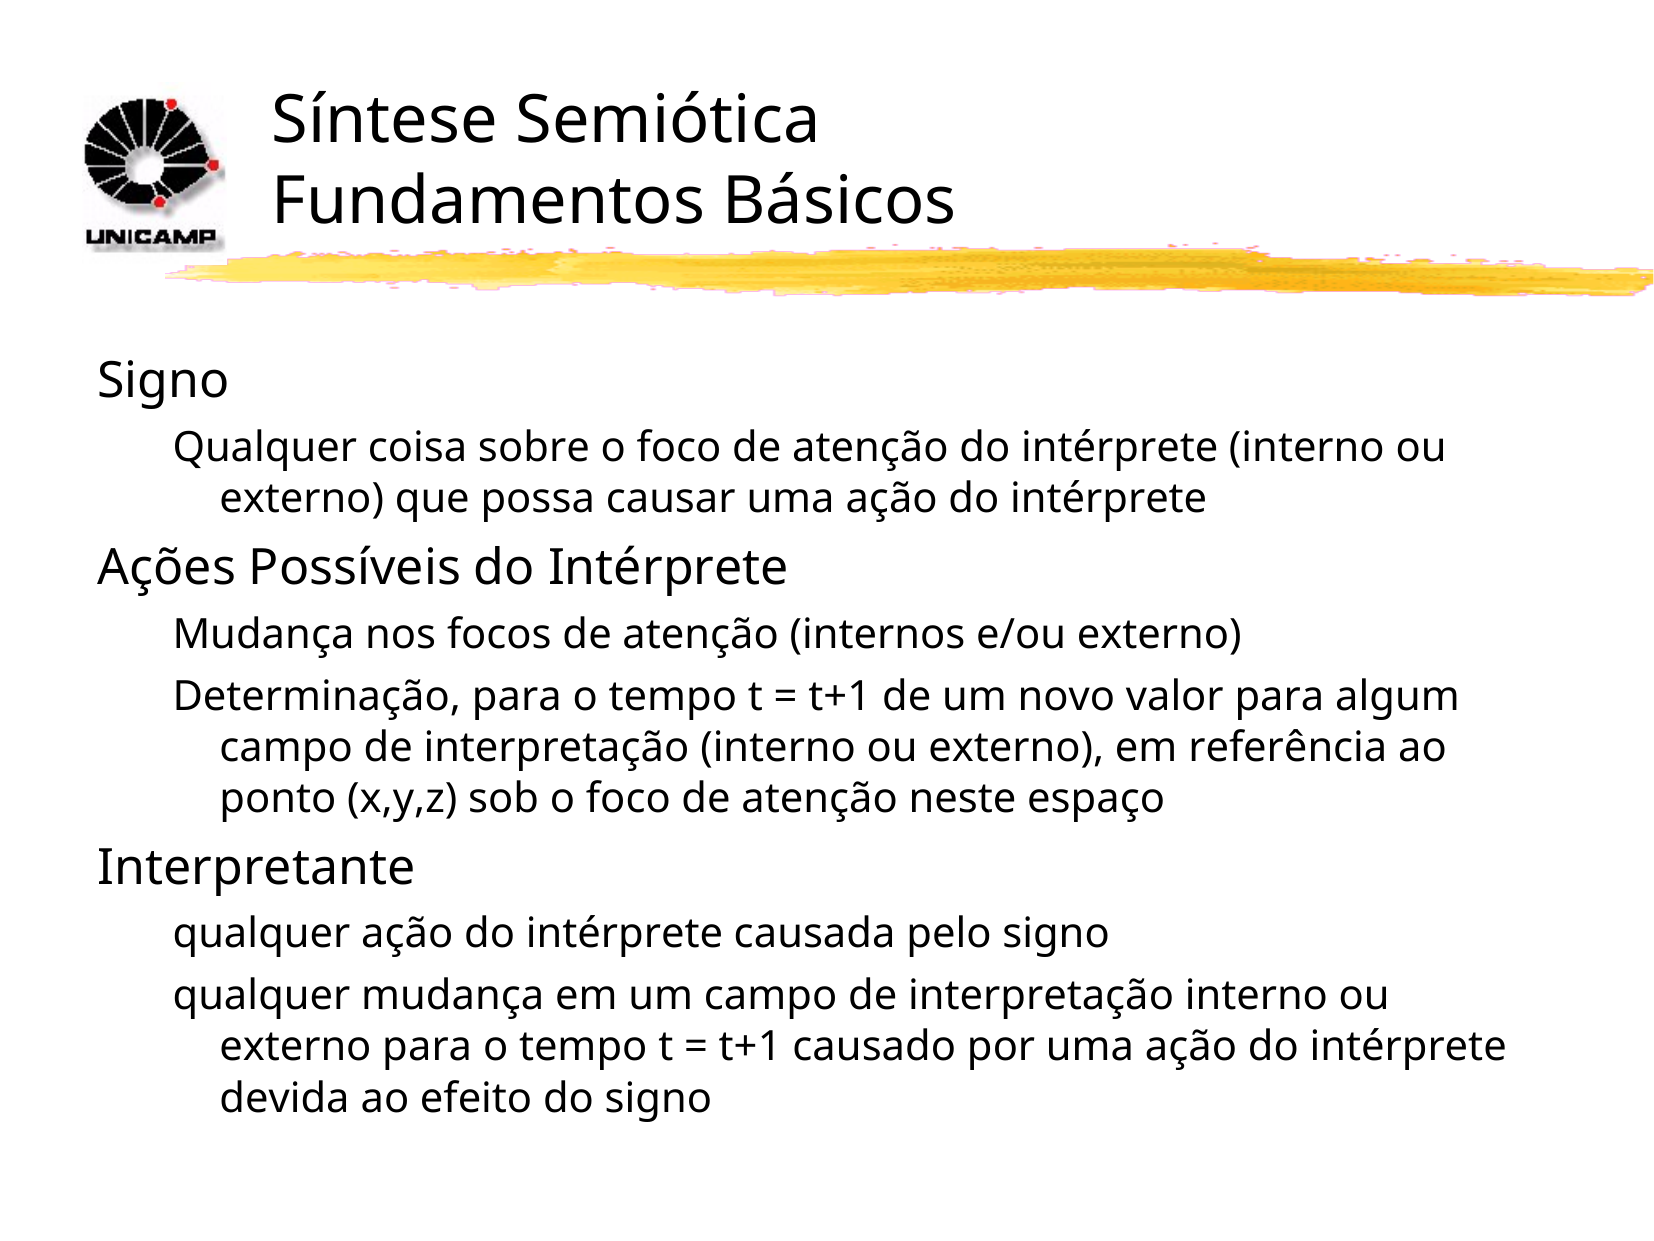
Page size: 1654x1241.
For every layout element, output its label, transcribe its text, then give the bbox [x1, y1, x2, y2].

title Síntese Semiótica Fundamentos Básicos [257, 41, 1580, 248]
list Signo Qualquer coisa sobre o foco de atenção do intérprete (interno ou externo) que possa causar uma ação do intérprete Ações Possíveis do Intérprete Mudança nos focos de atenção (internos e/ou externo) Determinação, para o tempo t = t+1 de um novo valor para algum campo de interpretação (interno ou externo), em referência ao ponto (x,y,z) sob o foco de atenção neste espaço Interpretante qualquer ação do intérprete causada pelo signo qualquer mudança em um campo de interpretação interno ou externo para o tempo t = t+1 causado por uma ação do intérprete devida ao efeito do signo [82, 340, 1562, 1167]
picture [82, 82, 1654, 308]
